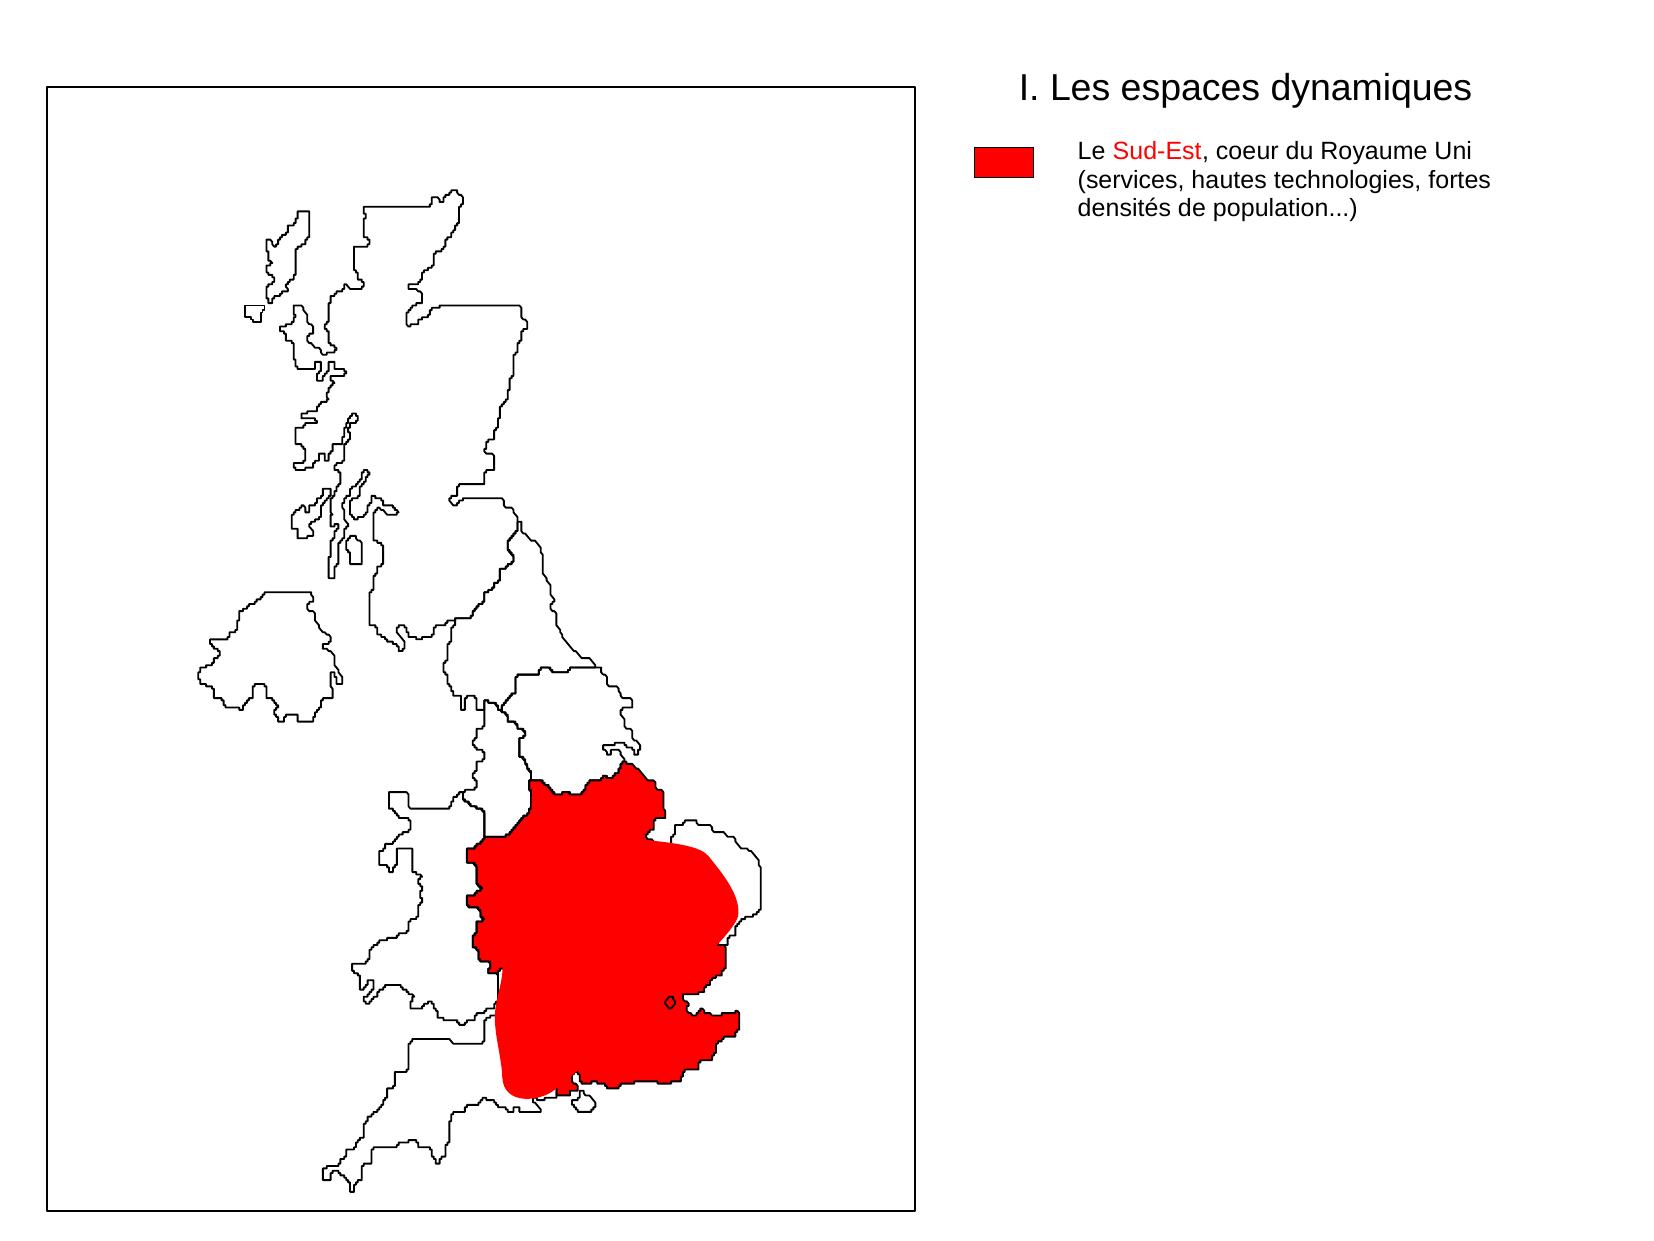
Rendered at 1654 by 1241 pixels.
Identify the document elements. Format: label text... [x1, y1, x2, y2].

text_box Le Sud-Est, coeur du Royaume Uni (services, hautes technologies, fortes densités de population...) [1062, 129, 1595, 229]
text_box [466, 761, 740, 1099]
text_box I. Les espaces dynamiques [1003, 59, 1595, 116]
text_box [974, 147, 1034, 178]
